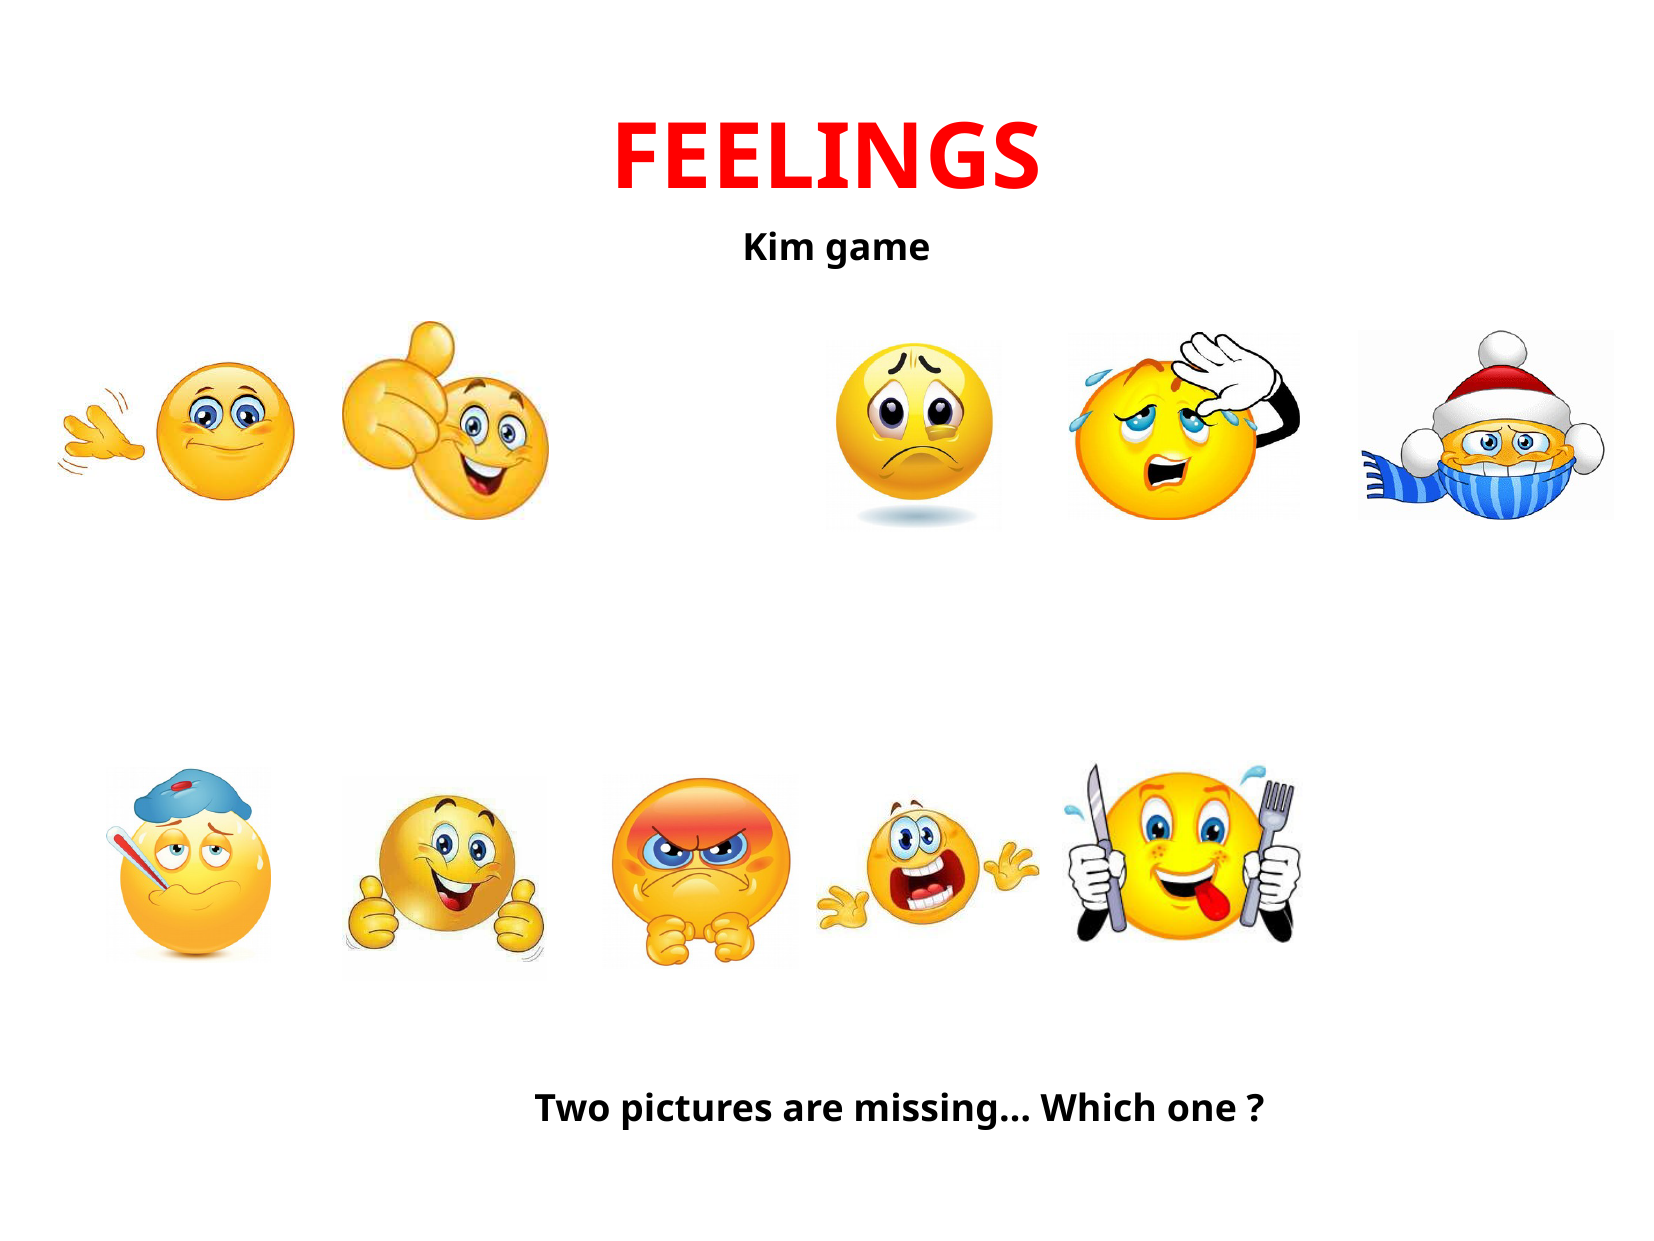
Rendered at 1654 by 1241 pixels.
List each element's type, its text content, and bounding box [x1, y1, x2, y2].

title FEELINGS [82, 49, 1571, 257]
text_box Kim game [649, 212, 1087, 274]
picture [1358, 330, 1614, 520]
picture [826, 340, 1002, 532]
picture [602, 774, 799, 969]
picture [1062, 760, 1304, 945]
picture [816, 786, 1040, 945]
picture [57, 354, 296, 508]
picture [342, 776, 547, 981]
picture [106, 767, 271, 963]
text_box Two pictures are missing… Which one ? [519, 1073, 1323, 1182]
picture [342, 321, 549, 520]
picture [1068, 332, 1300, 520]
